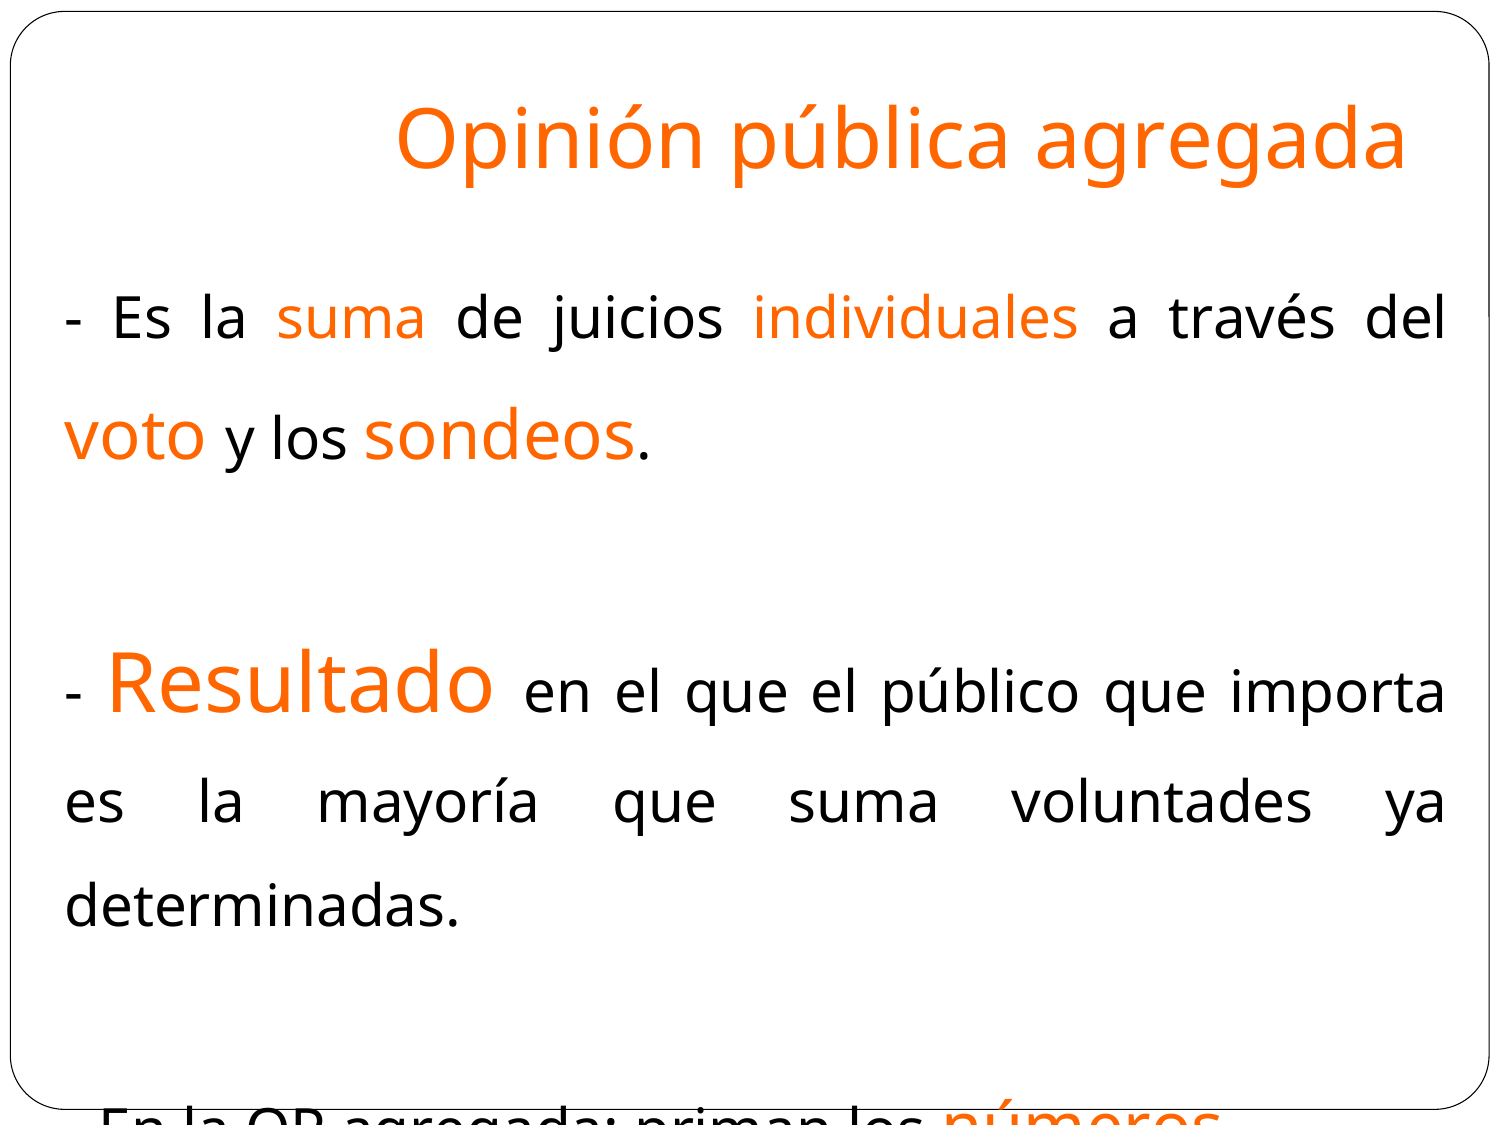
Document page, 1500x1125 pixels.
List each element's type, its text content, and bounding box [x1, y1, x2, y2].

title Opinión pública agregada [87, 45, 1426, 201]
text_box - Es la suma de juicios individuales a través del voto y los sondeos. - Resultado en el que el público que importa es la mayoría que suma voluntades ya determinadas. - En la OP agregada: priman los números. [50, 237, 1463, 1125]
